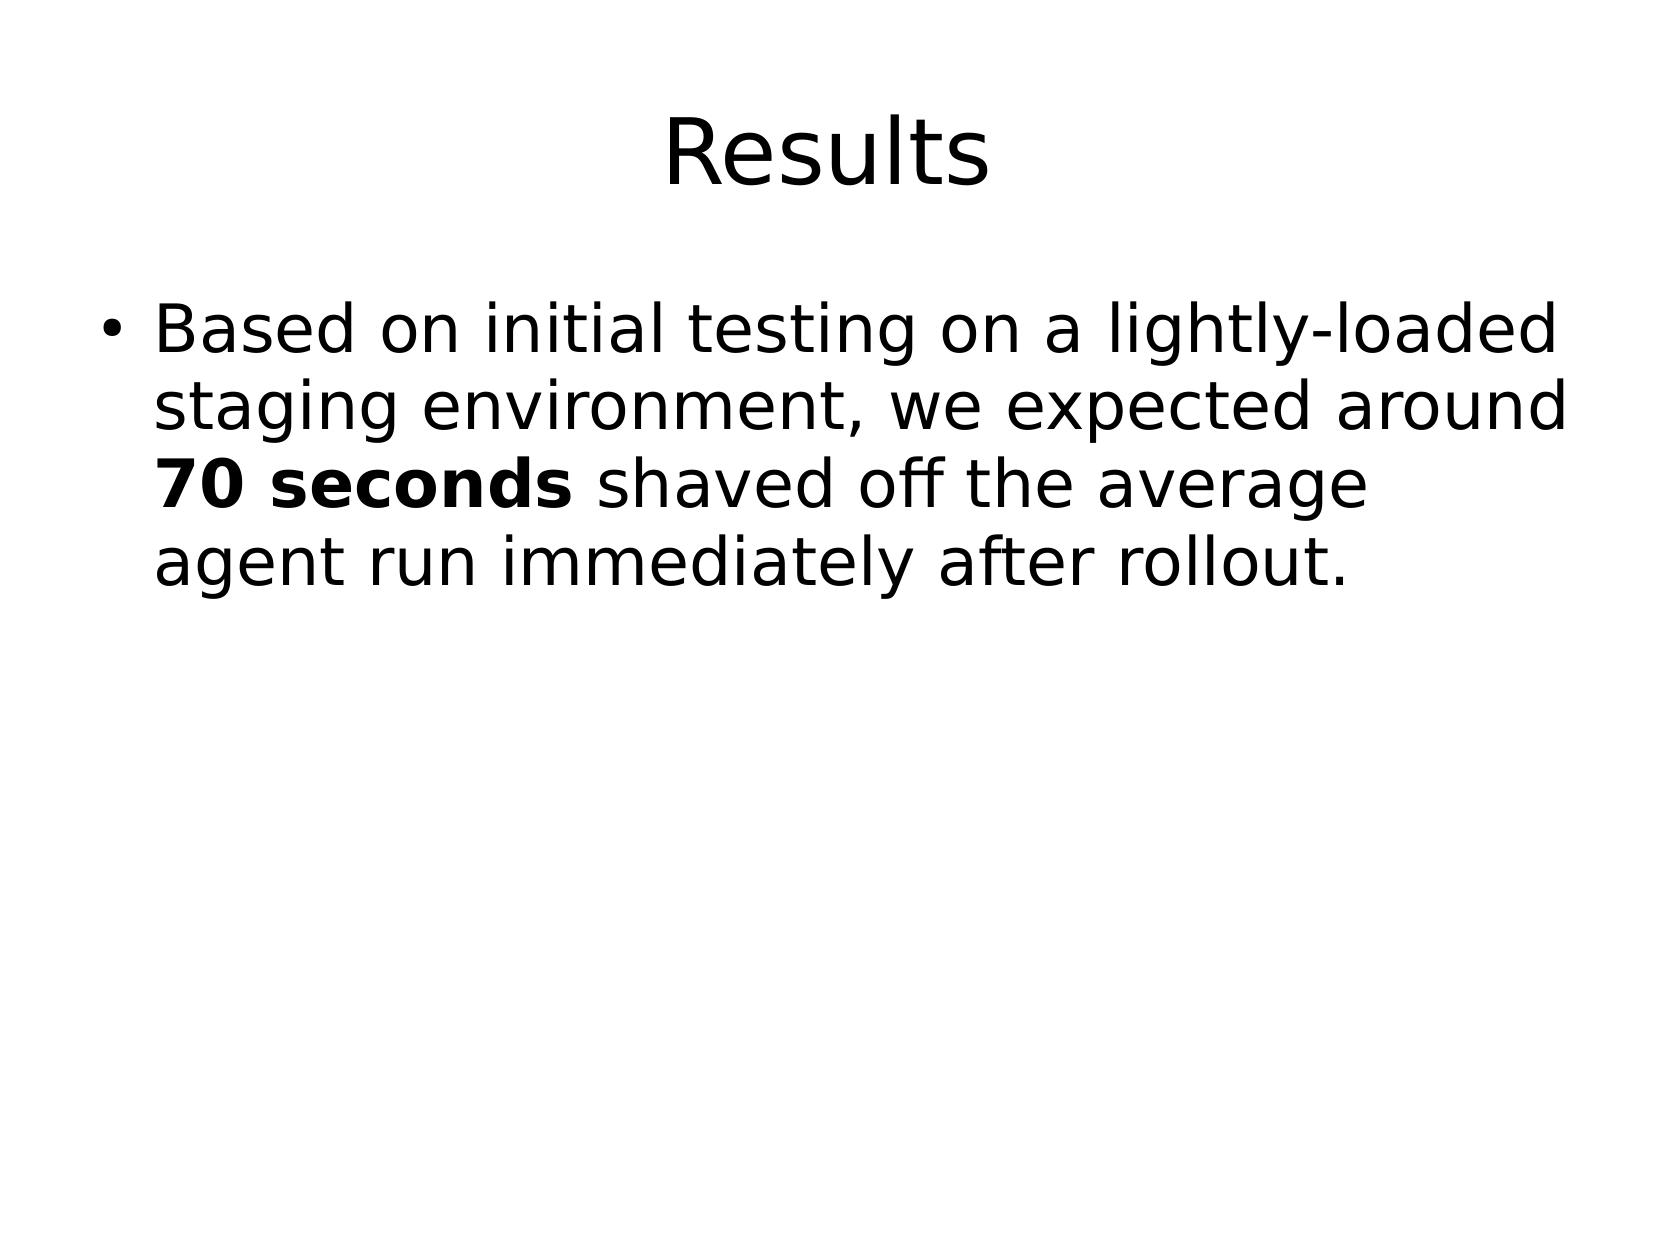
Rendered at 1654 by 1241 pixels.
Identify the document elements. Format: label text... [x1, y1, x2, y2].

list Based on initial testing on a lightly-loaded staging environment, we expected around 70 seconds shaved off the average agent run immediately after rollout. [82, 290, 1571, 1010]
title Results [82, 49, 1571, 257]
